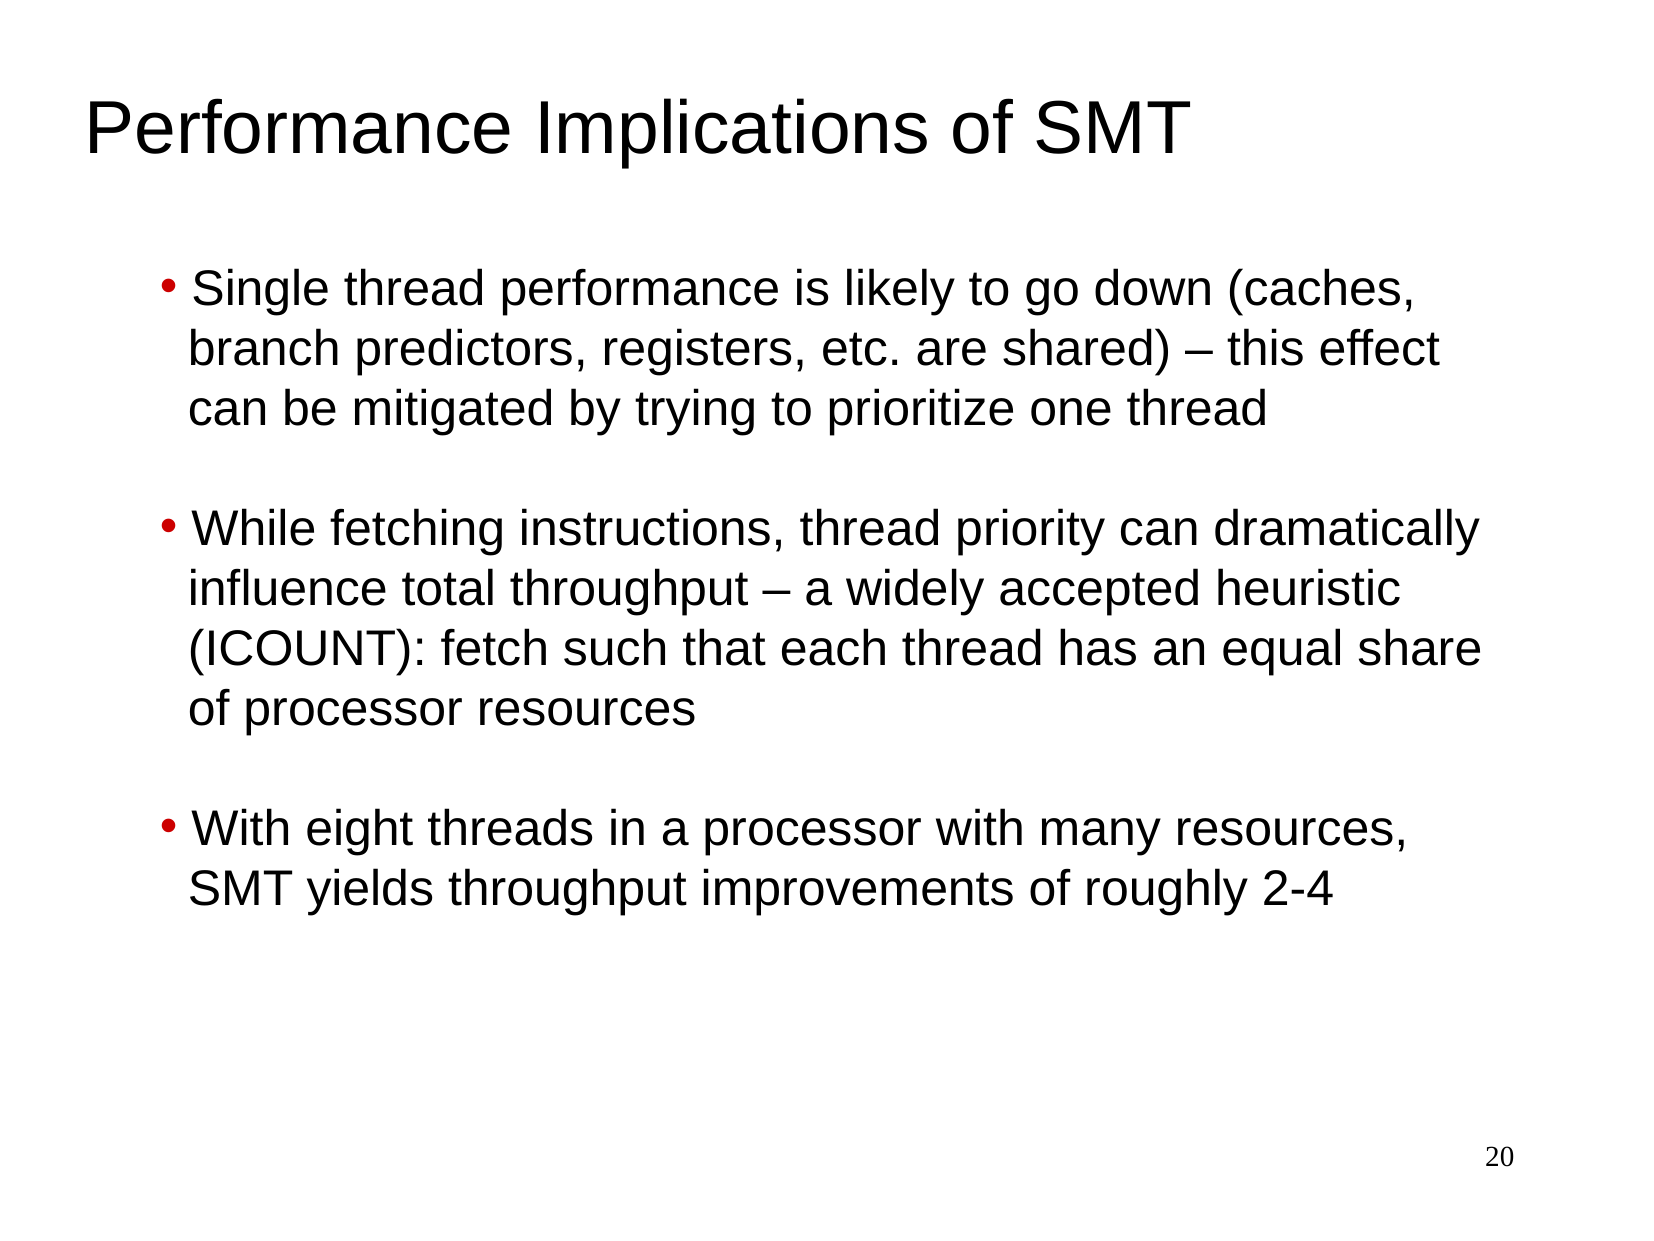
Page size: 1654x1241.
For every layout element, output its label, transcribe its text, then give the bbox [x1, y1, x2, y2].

text_box <number> [1184, 1129, 1530, 1213]
text_box Performance Implications of SMT [69, 71, 1209, 177]
text_box Single thread performance is likely to go down (caches, branch predictors, registers, etc. are shared) – this effect can be mitigated by trying to prioritize one thread While fetching instructions, thread priority can dramatically influence total throughput – a widely accepted heuristic (ICOUNT): fetch such that each thread has an equal share of processor resources With eight threads in a processor with many resources, SMT yields throughput improvements of roughly 2-4 [145, 247, 1499, 924]
